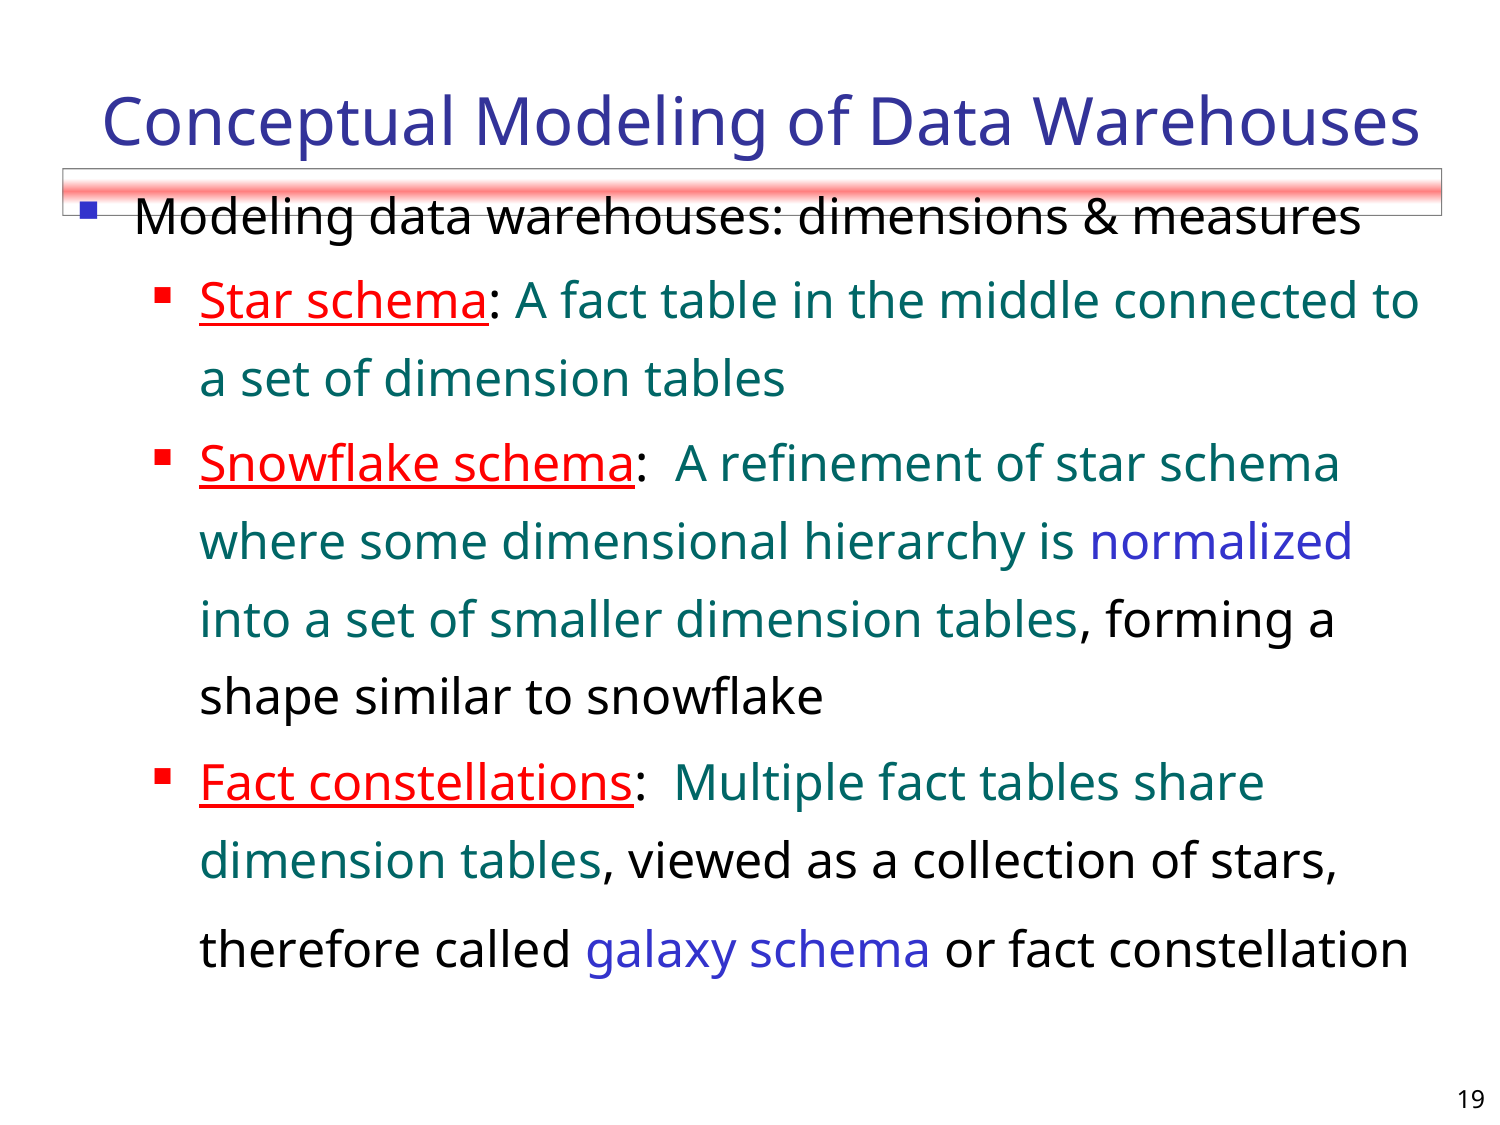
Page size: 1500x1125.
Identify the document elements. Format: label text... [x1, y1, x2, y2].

title Conceptual Modeling of Data Warehouses [74, 31, 1450, 207]
list Modeling data warehouses: dimensions & measures Star schema: A fact table in the middle connected to a set of dimension tables Snowflake schema: A refinement of star schema where some dimensional hierarchy is normalized into a set of smaller dimension tables, forming a shape similar to snowflake Fact constellations: Multiple fact tables share dimension tables, viewed as a collection of stars, therefore called galaxy schema or fact constellation [62, 159, 1438, 1125]
text_box <number> [1438, 1050, 1500, 1125]
